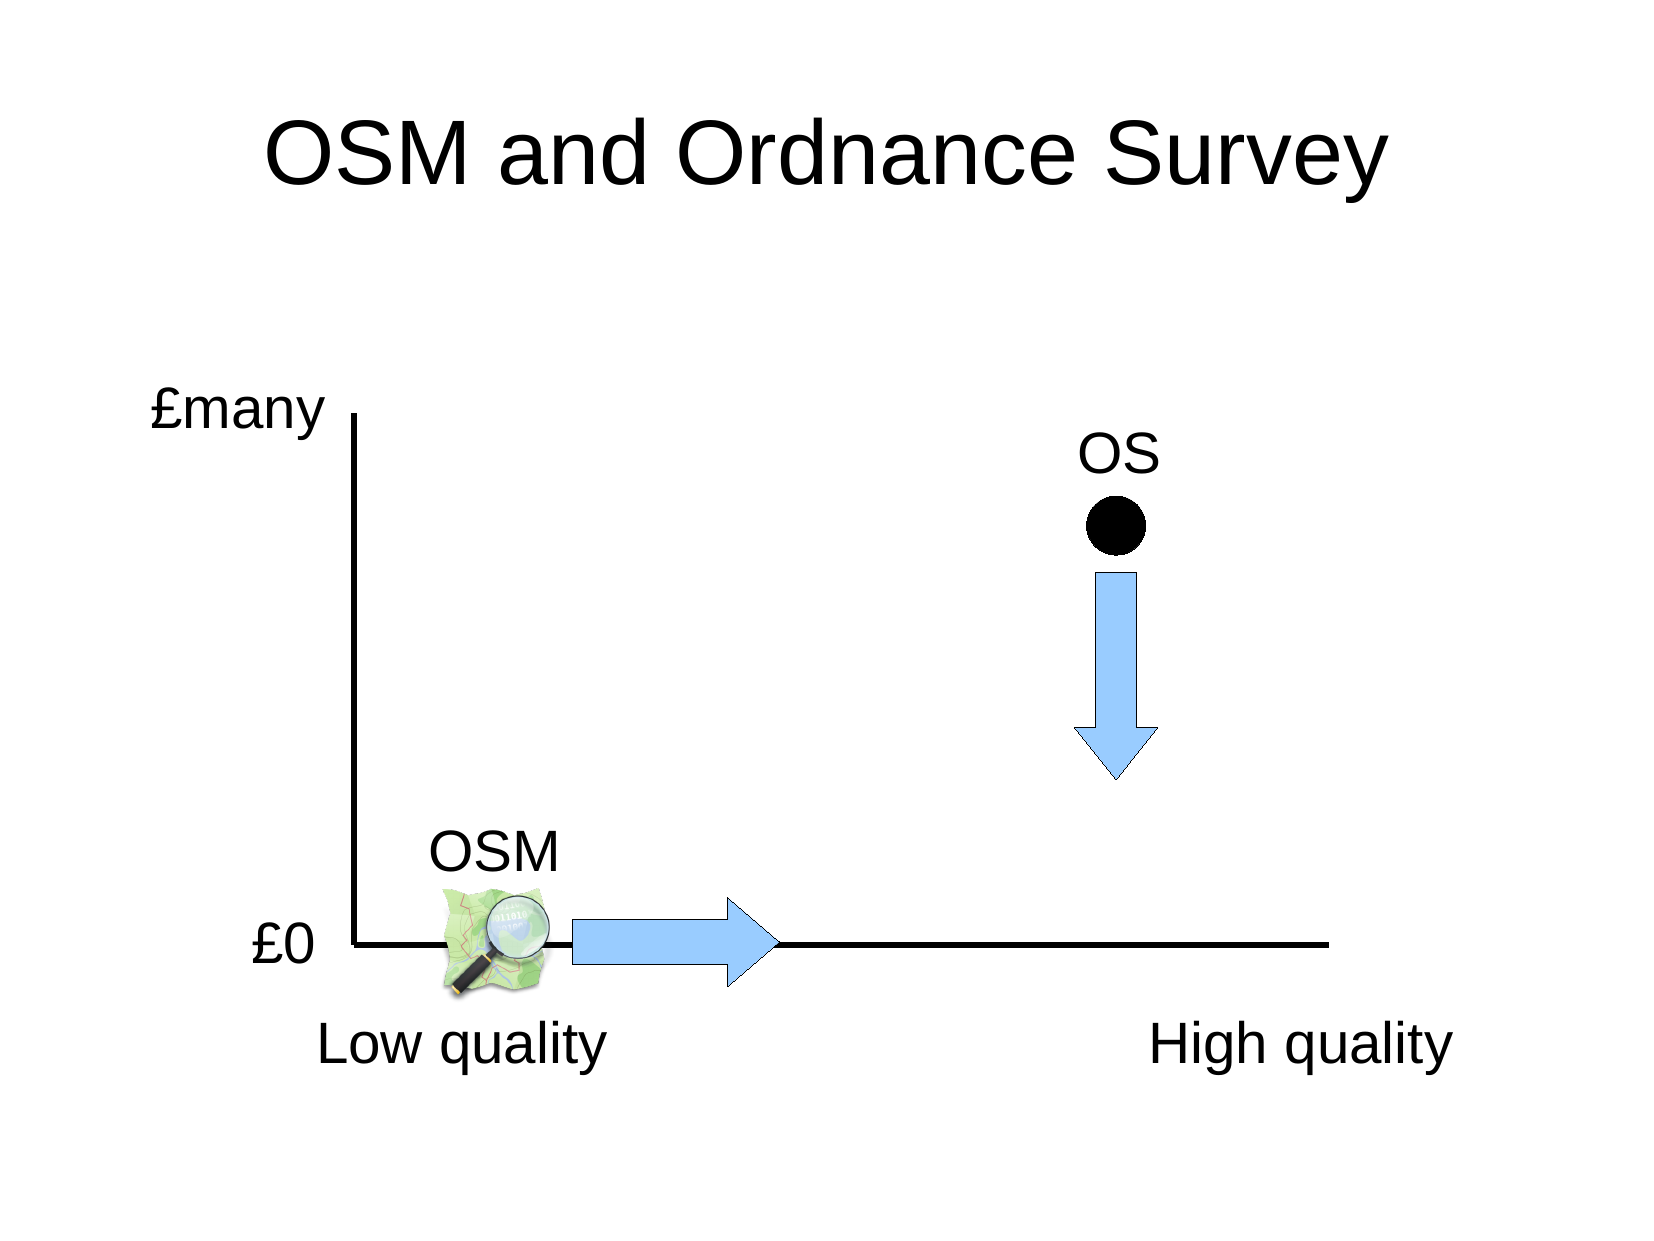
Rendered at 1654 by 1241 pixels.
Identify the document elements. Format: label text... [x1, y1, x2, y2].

text_box High quality [1133, 1003, 1489, 1105]
text_box [572, 897, 780, 987]
text_box OSM [413, 811, 591, 916]
title OSM and Ordnance Survey [82, 56, 1571, 250]
text_box OS [1062, 413, 1182, 518]
text_box [1074, 572, 1158, 780]
text_box Low quality [301, 1003, 656, 1105]
picture [438, 888, 555, 1005]
text_box £0 [236, 903, 355, 1004]
text_box £many [135, 368, 378, 473]
text_box [1086, 518, 1146, 556]
